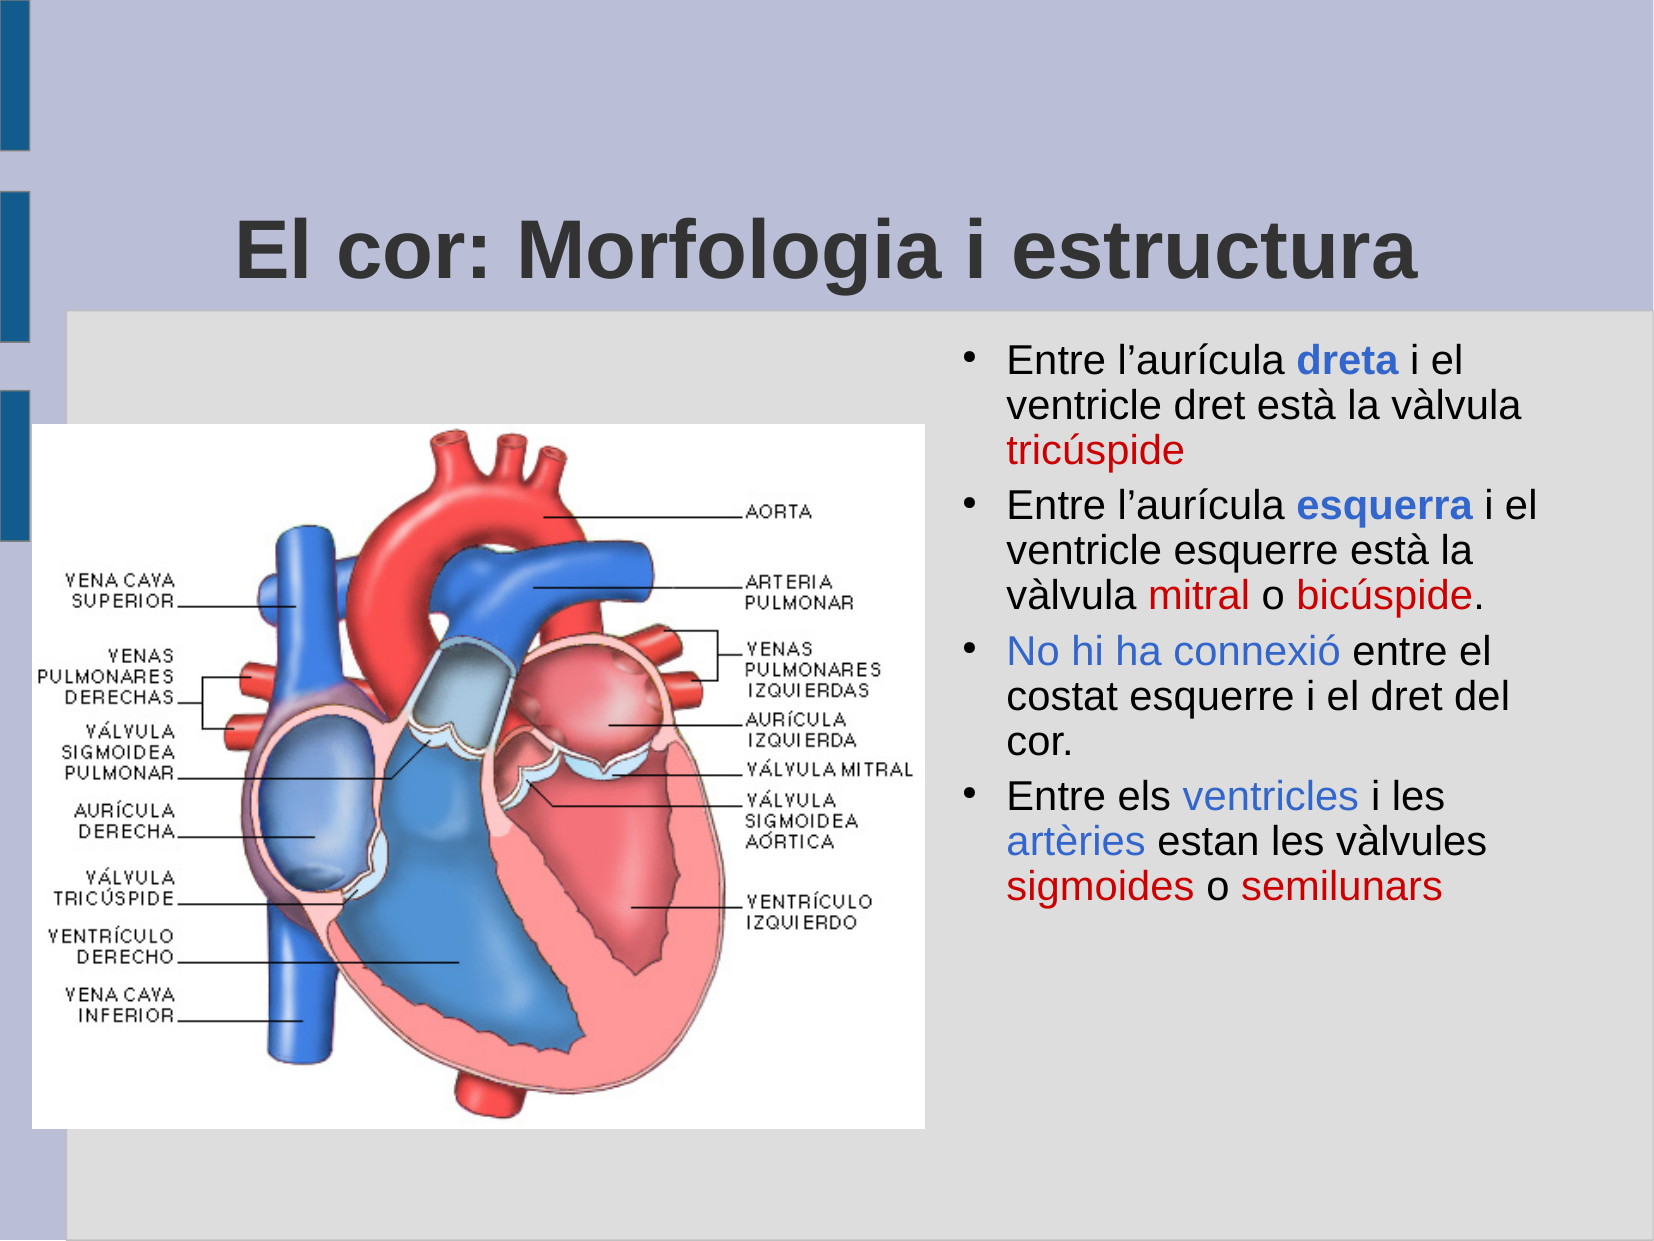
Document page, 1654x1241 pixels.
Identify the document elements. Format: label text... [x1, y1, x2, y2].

picture [32, 424, 925, 1129]
title El cor: Morfologia i estructura [82, 96, 1571, 304]
list Entre l’aurícula dreta i el ventricle dret està la vàlvula tricúspide Entre l’aurícula esquerra i el ventricle esquerre està la vàlvula mitral o bicúspide. No hi ha connexió entre el costat esquerre i el dret del cor. Entre els ventricles i les artèries estan les vàlvules sigmoides o semilunars [917, 330, 1571, 1109]
